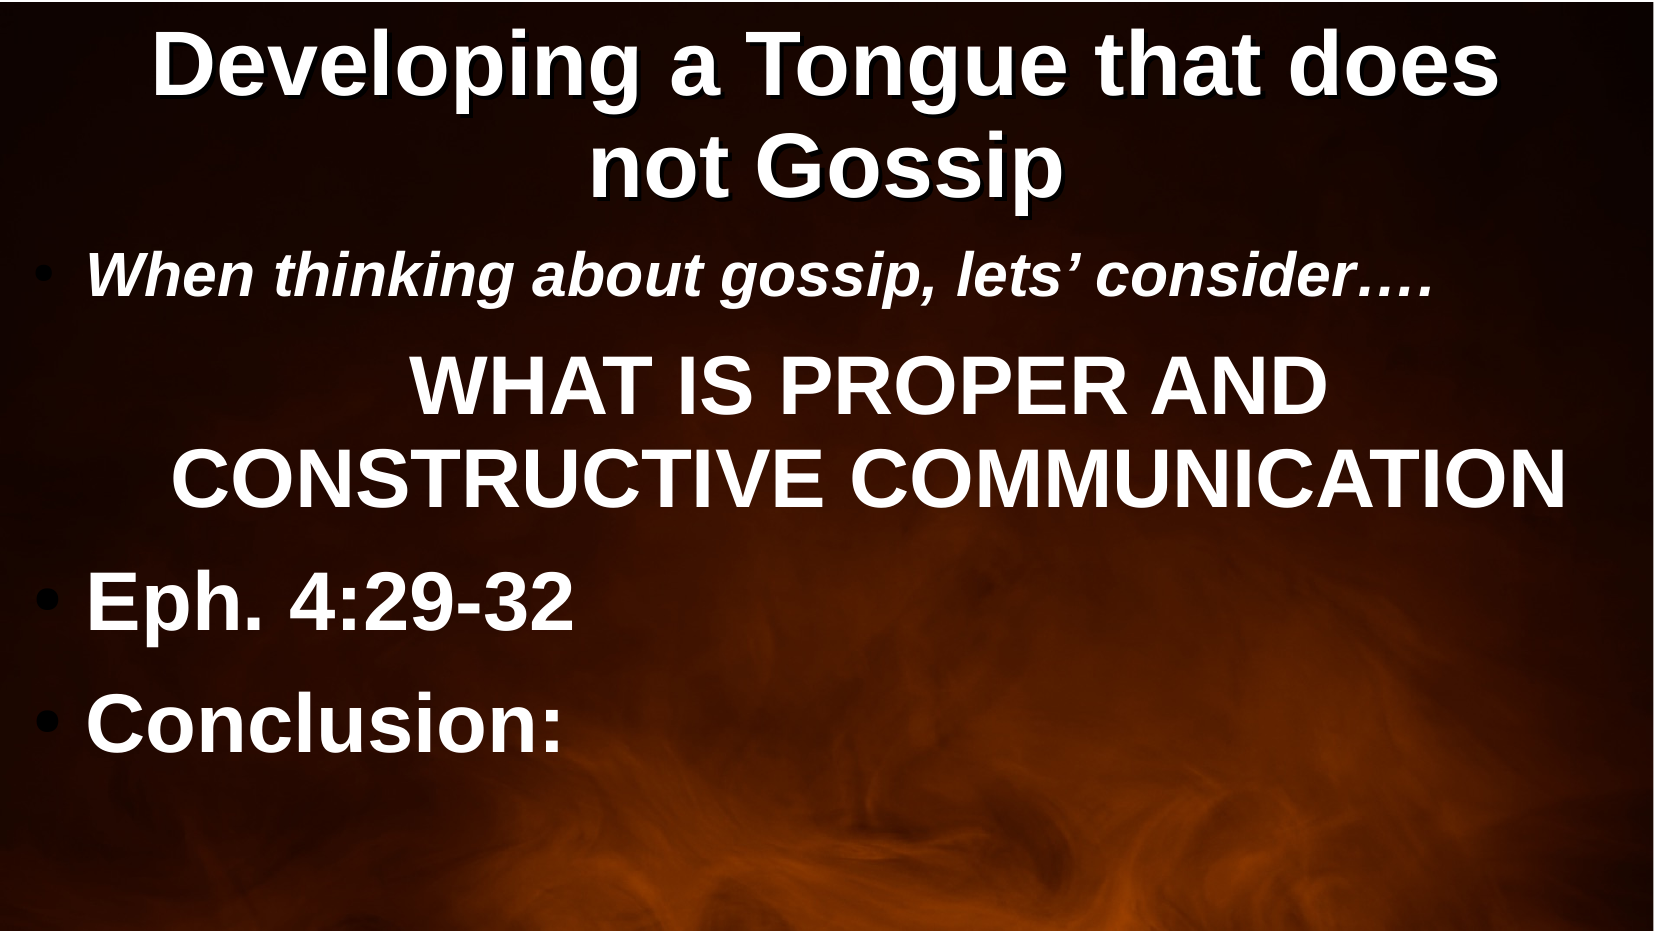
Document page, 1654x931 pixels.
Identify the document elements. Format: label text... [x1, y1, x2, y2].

list When thinking about gossip, lets’ consider…. WHAT IS PROPER AND CONSTRUCTIVE COMMUNICATION Eph. 4:29-32 Conclusion: [15, 240, 1654, 931]
title Developing a Tongue that does not Gossip [82, 12, 1571, 218]
picture [0, 2, 1654, 931]
